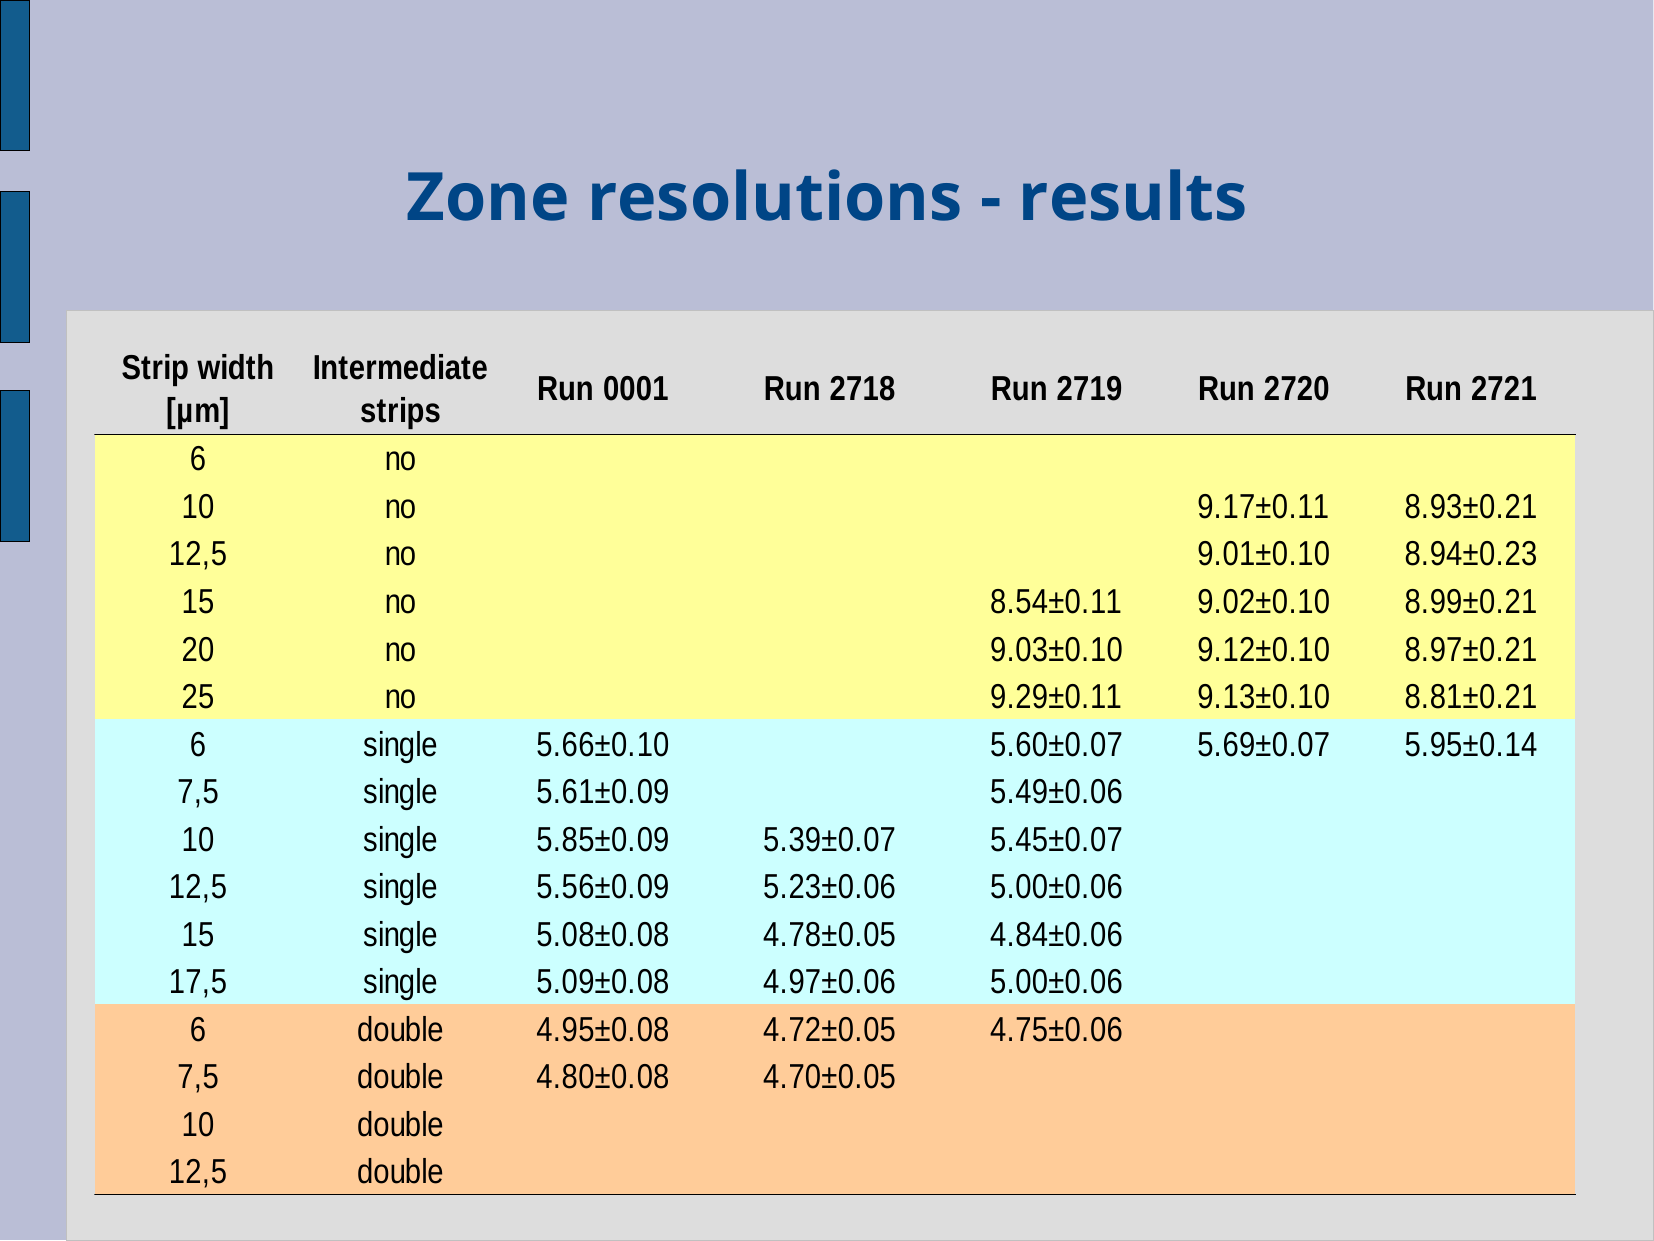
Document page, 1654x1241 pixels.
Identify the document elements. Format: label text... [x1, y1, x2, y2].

chart [94, 342, 1579, 1199]
title Zone resolutions - results [121, 91, 1534, 299]
